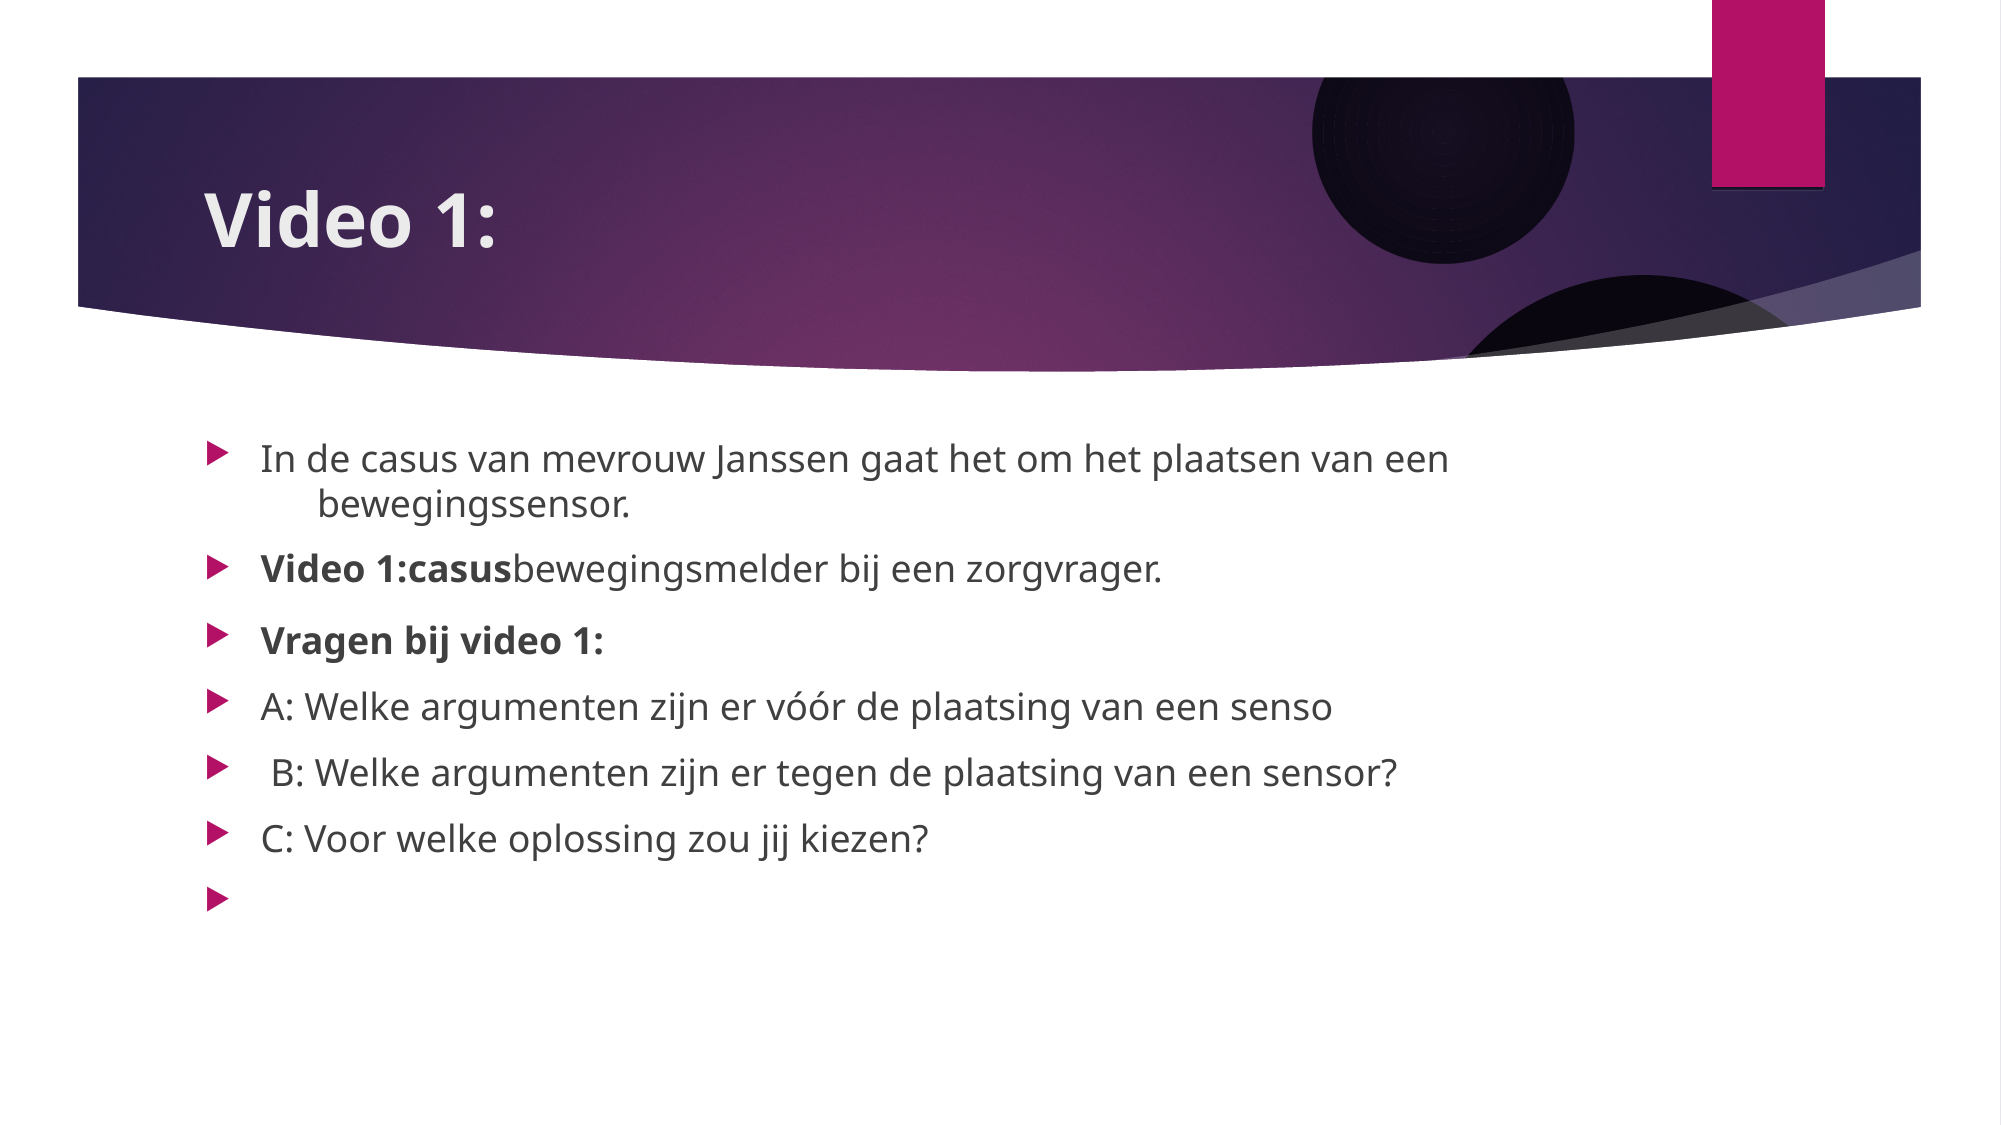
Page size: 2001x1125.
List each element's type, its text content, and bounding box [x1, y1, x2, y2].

list In de casus van mevrouw Janssen gaat het om het plaatsen van een bewegingssensor. Video 1:casus bewegingsmelder bij een zorgvrager. Vragen bij video 1: A: Welke argumenten zijn er vóór de plaatsing van een senso B: Welke argumenten zijn er tegen de plaatsing van een sensor? C: Voor welke oplossing zou jij kiezen? [189, 427, 1638, 988]
title Video 1: [189, 159, 1627, 276]
